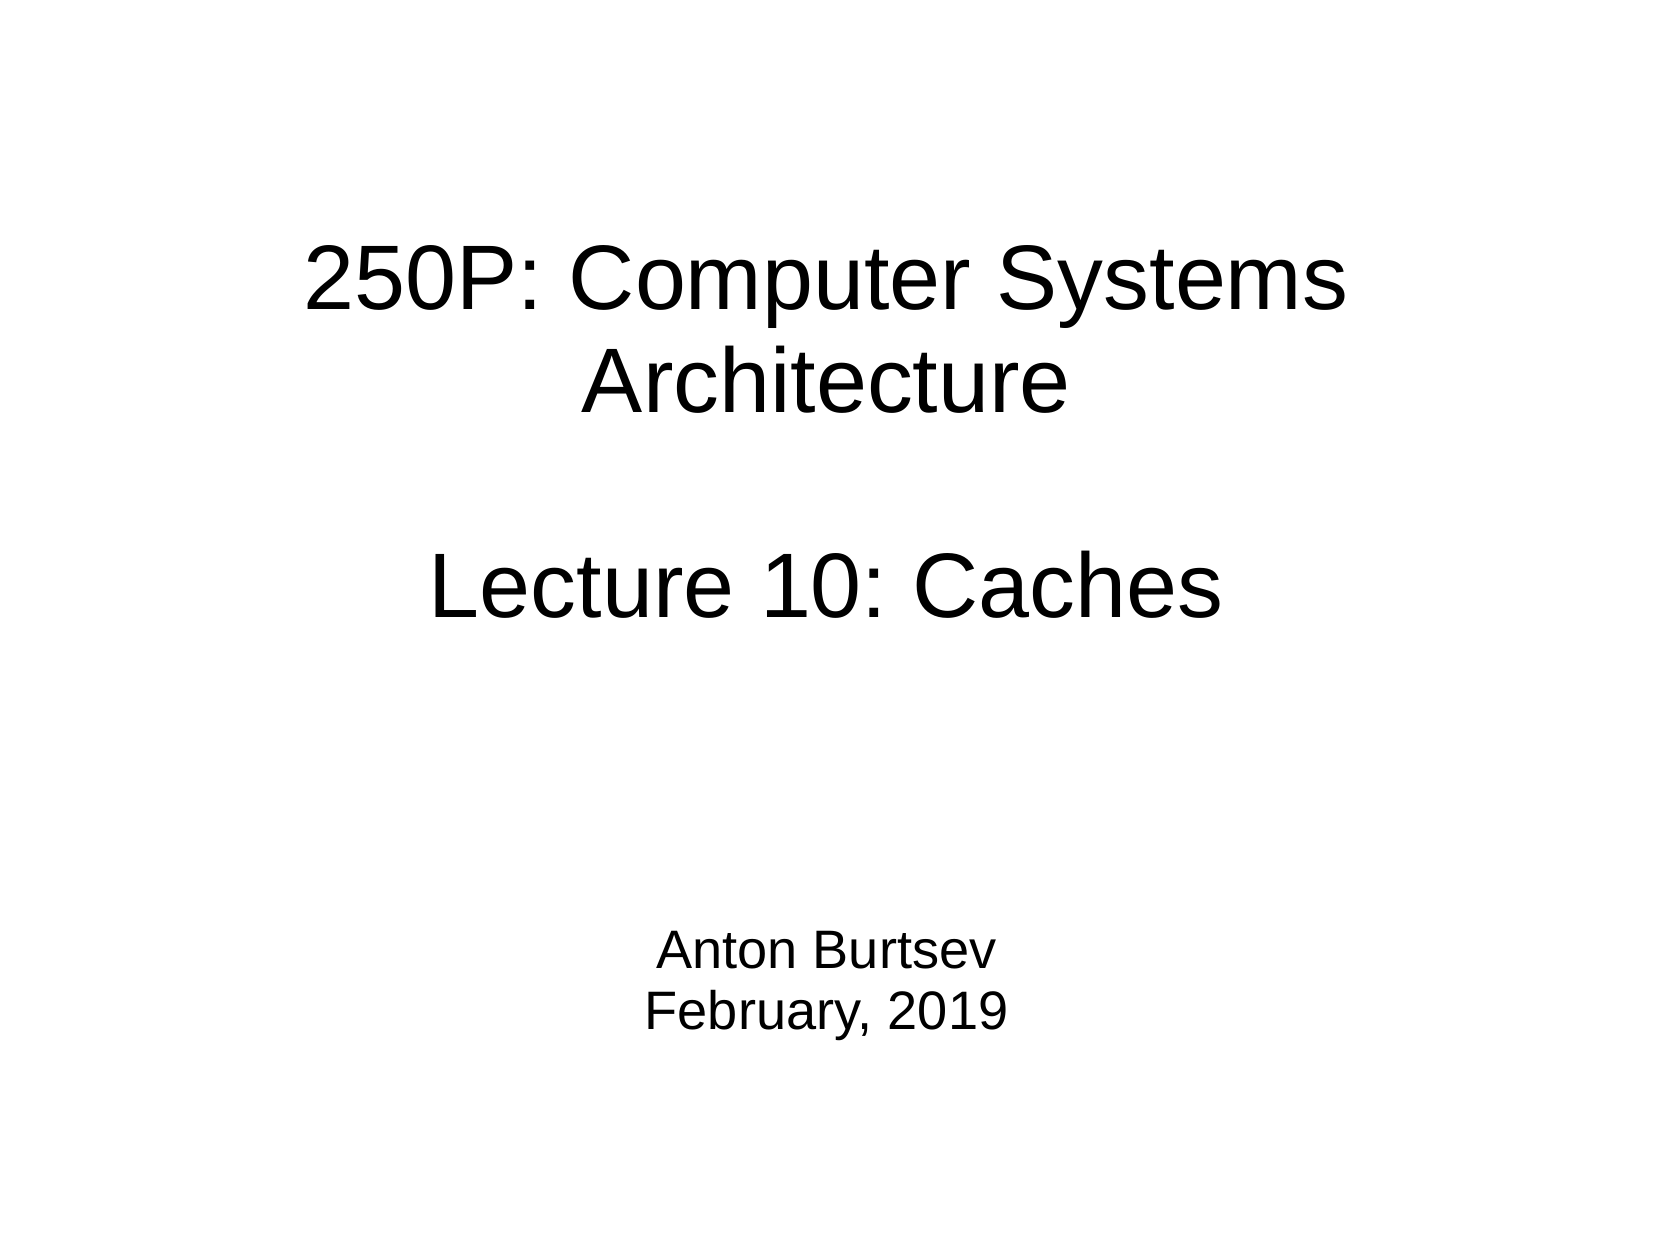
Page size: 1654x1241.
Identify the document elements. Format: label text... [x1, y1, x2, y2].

subtitle Anton Burtsev February, 2019 [82, 637, 1571, 1109]
title 250P: Computer Systems Architecture Lecture 10: Caches [82, 113, 1571, 637]
